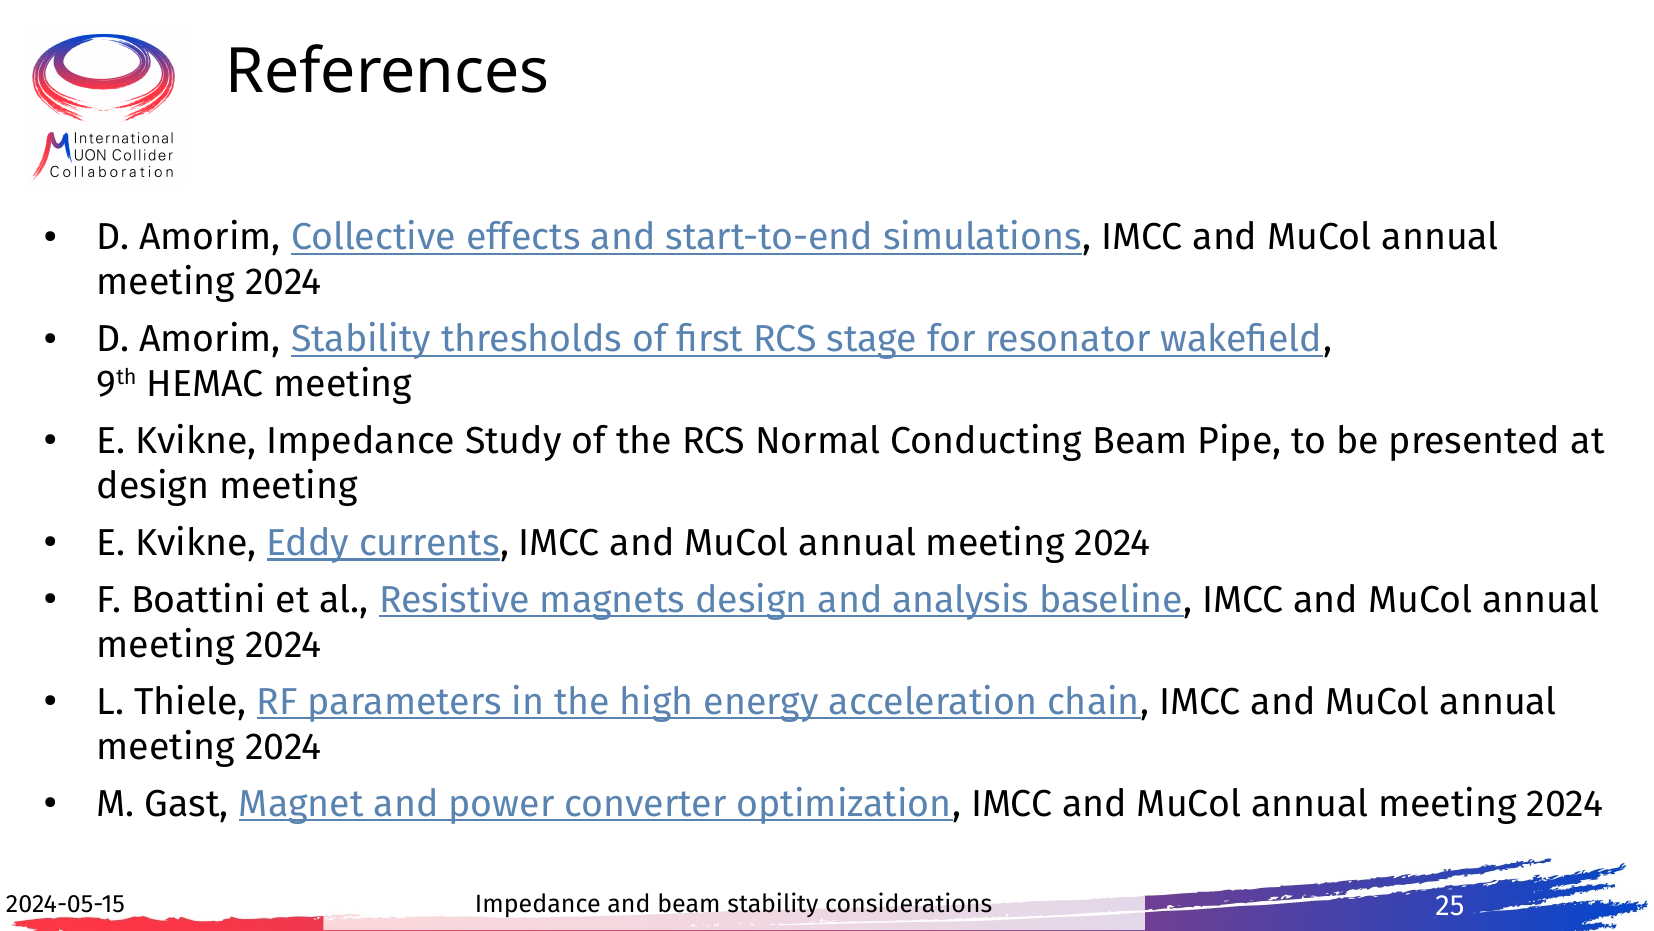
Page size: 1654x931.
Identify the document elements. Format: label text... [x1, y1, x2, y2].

picture [21, 21, 188, 189]
title References [225, 25, 1571, 188]
picture [0, 848, 1654, 931]
list D. Amorim, Collective effects and start-to-end simulations, IMCC and MuCol annual meeting 2024 D. Amorim, Stability thresholds of first RCS stage for resonator wakefield, 9th HEMAC meeting E. Kvikne, Impedance Study of the RCS Normal Conducting Beam Pipe, to be presented at design meeting E. Kvikne, Eddy currents, IMCC and MuCol annual meeting 2024 F. Boattini et al., Resistive magnets design and analysis baseline, IMCC and MuCol annual meeting 2024 L. Thiele, RF parameters in the high energy acceleration chain, IMCC and MuCol annual meeting 2024 M. Gast, Magnet and power converter optimization, IMCC and MuCol annual meeting 2024 [25, 215, 1619, 871]
